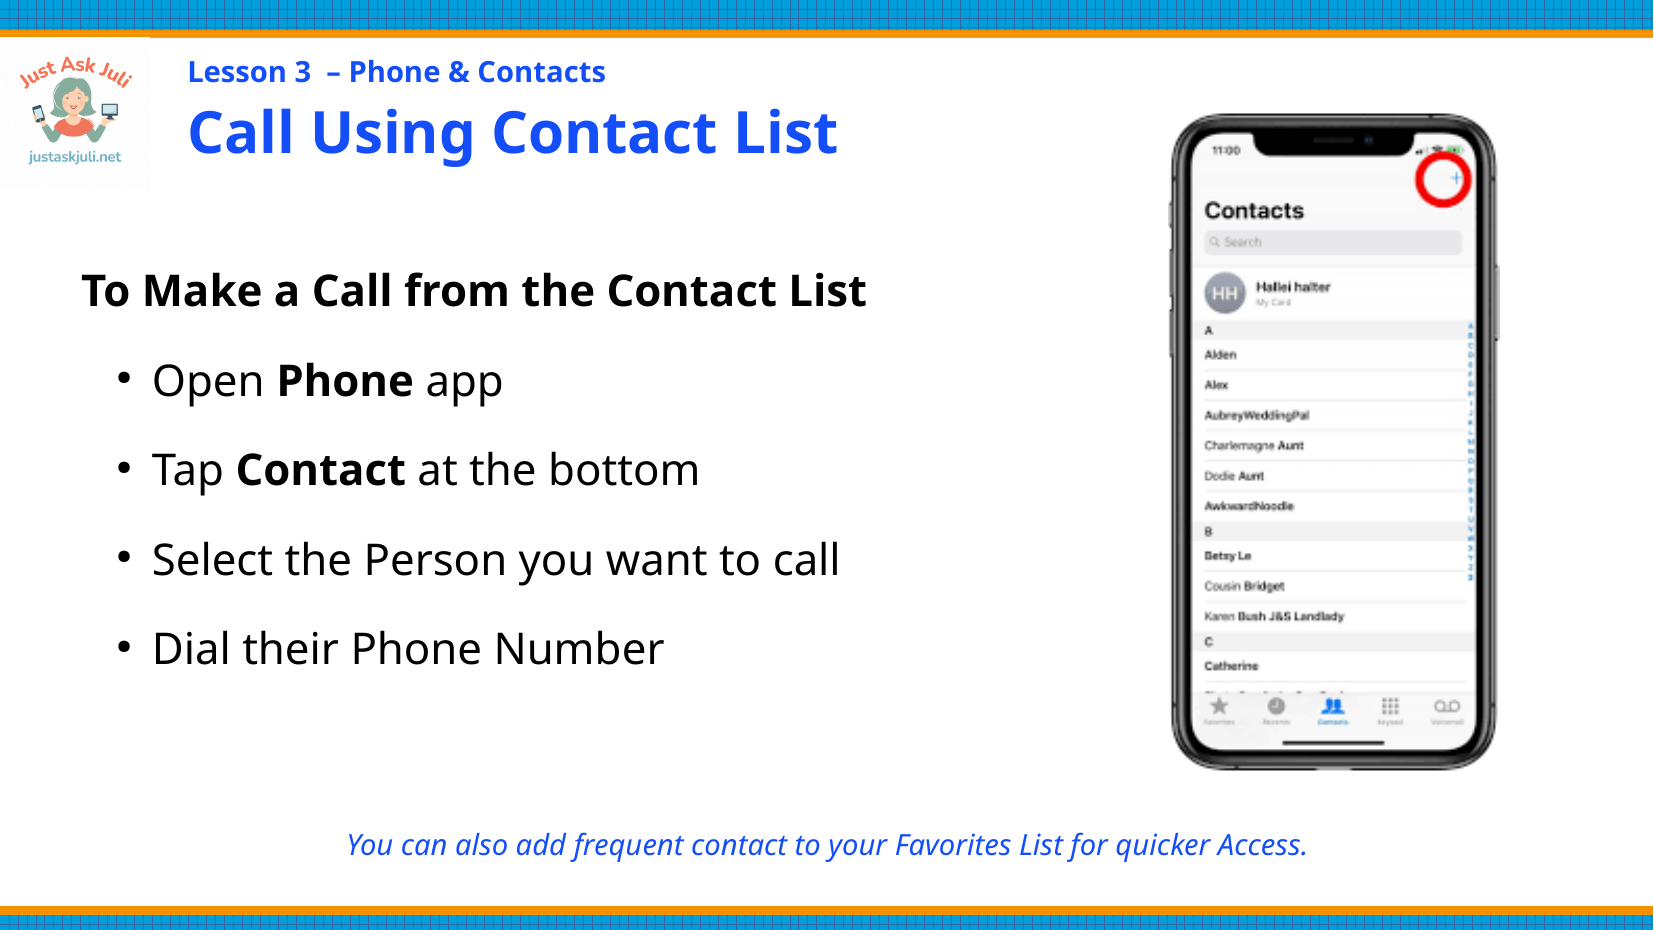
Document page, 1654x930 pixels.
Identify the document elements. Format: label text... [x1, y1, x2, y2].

picture [0, 37, 150, 188]
text_box Lesson 3 – Phone & Contacts Call Using Contact List [187, 33, 1238, 188]
text_box You can also add frequent contact to your Favorites List for quicker Access. [112, 787, 1538, 900]
picture [1168, 112, 1500, 773]
text_box To Make a Call from the Contact List Open Phone app Tap Contact at the bottom Select the Person you want to call Dial their Phone Number [74, 259, 1050, 678]
